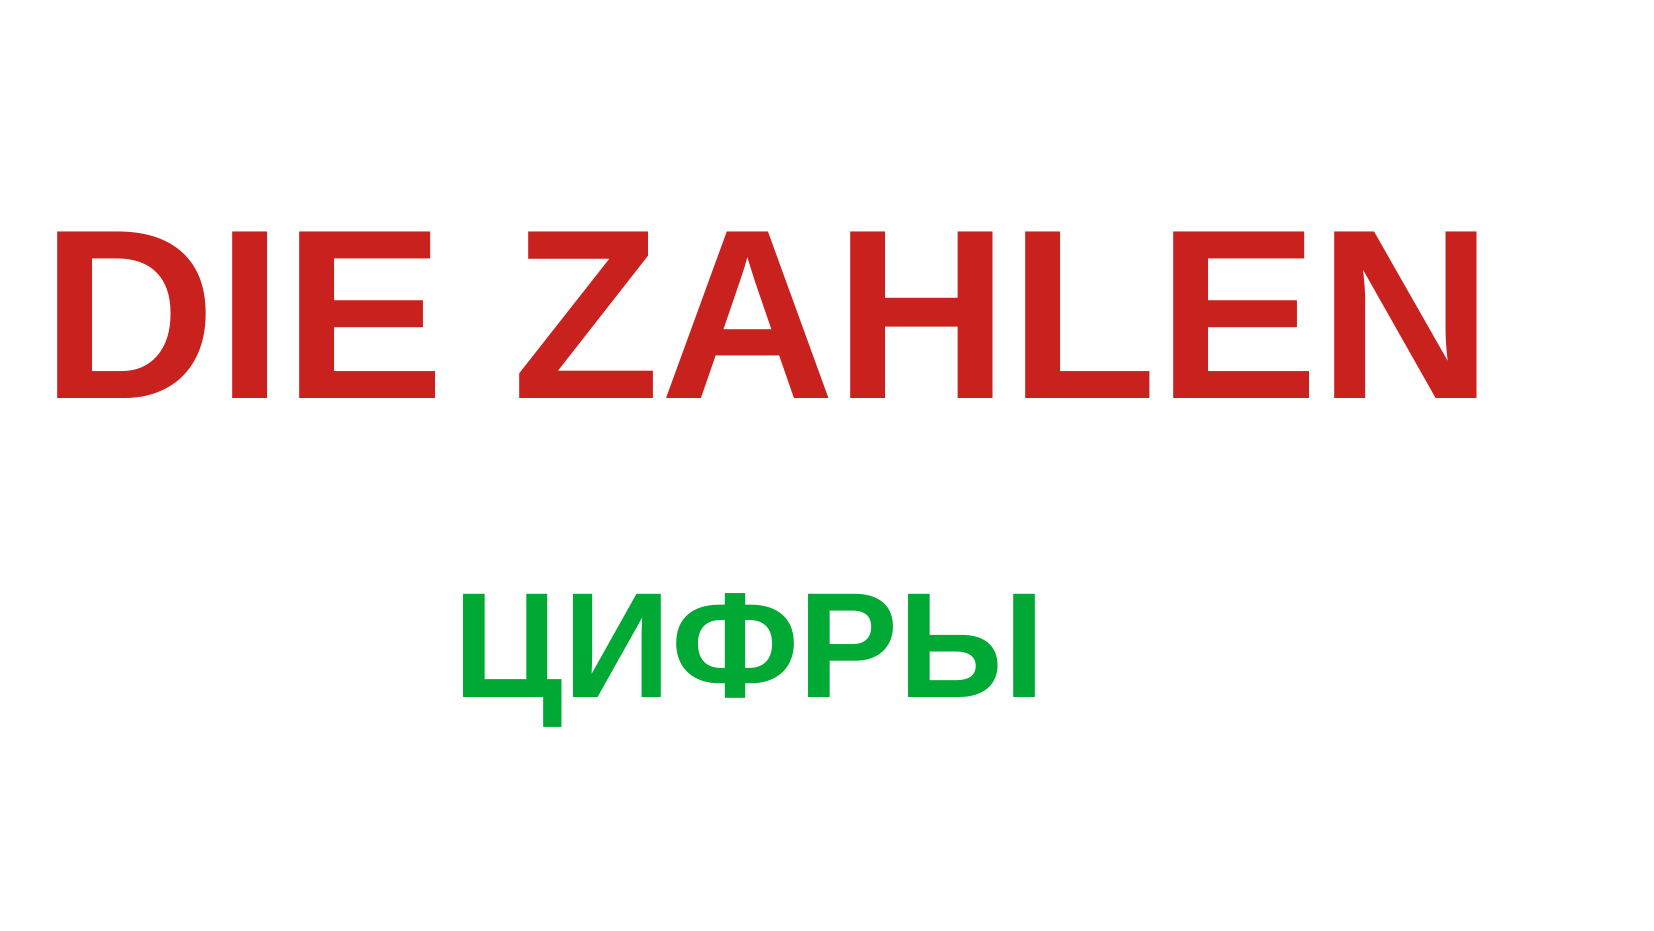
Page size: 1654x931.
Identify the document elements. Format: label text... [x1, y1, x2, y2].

title DIE ZAHLEN [35, 179, 1501, 451]
subtitle ЦИФРЫ [300, 495, 1201, 796]
